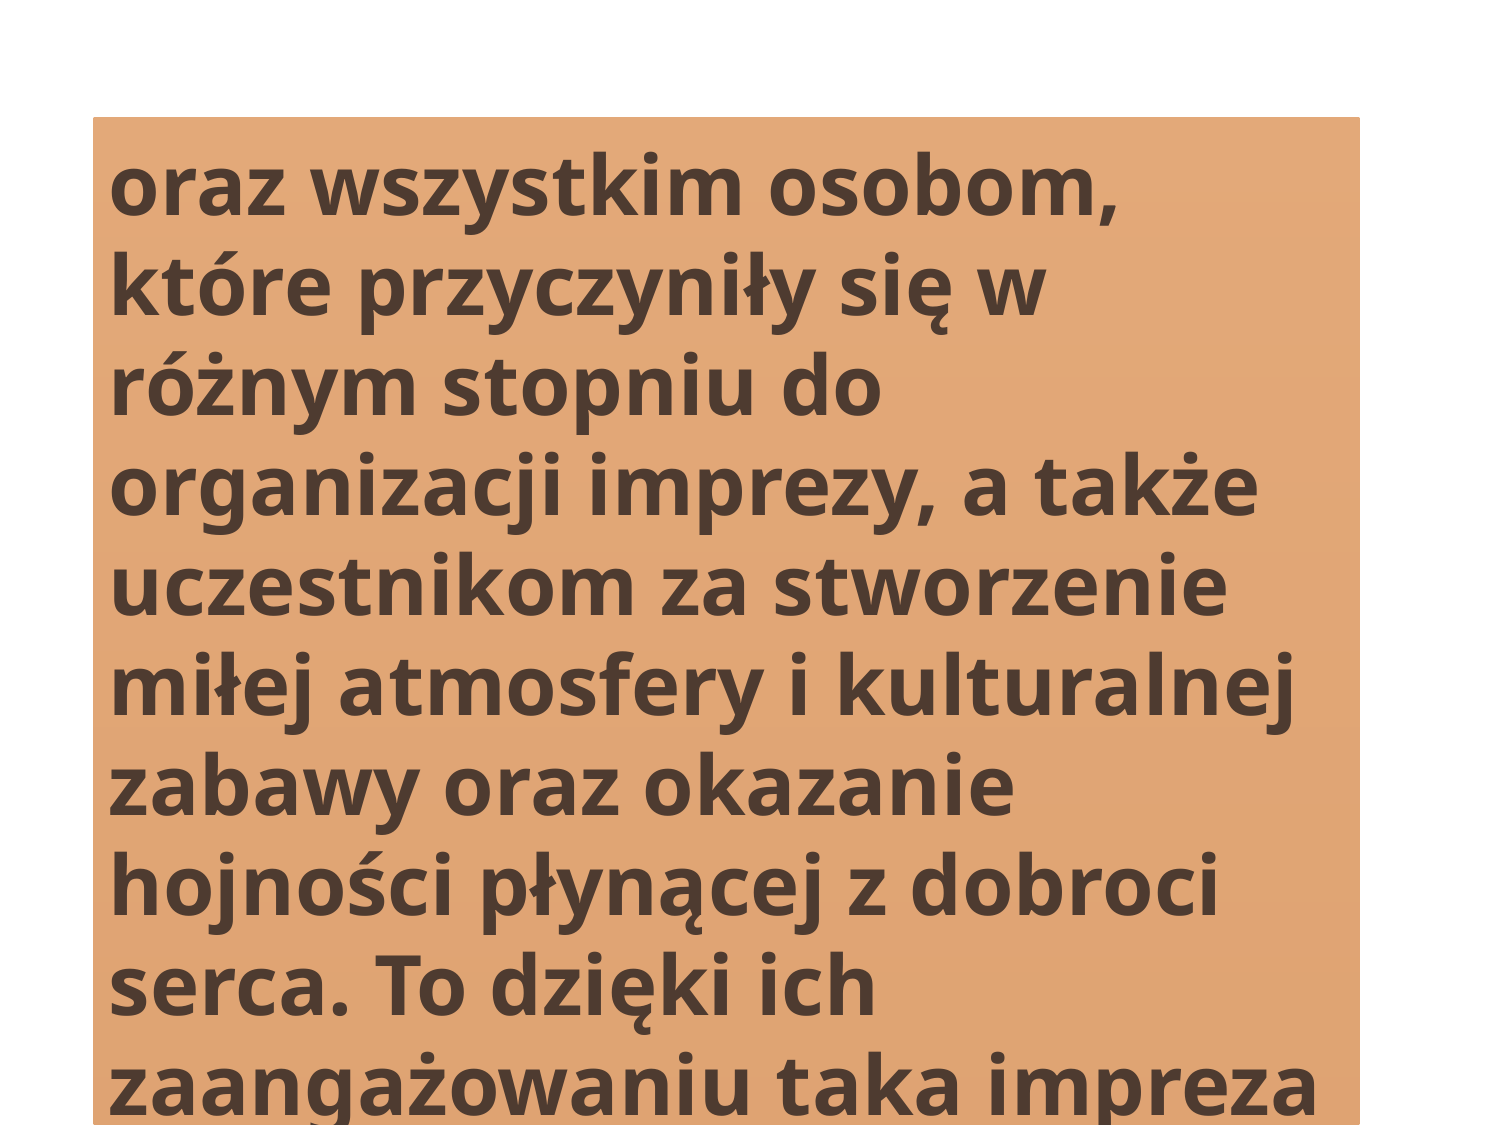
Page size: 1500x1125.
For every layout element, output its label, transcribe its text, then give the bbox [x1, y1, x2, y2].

text_box oraz wszystkim osobom, które przyczyniły się w różnym stopniu do organizacji imprezy, a także uczestnikom za stworzenie miłej atmosfery i kulturalnej zabawy oraz okazanie hojności płynącej z dobroci serca. To dzięki ich zaangażowaniu taka impreza może się odbywać i nie traci na swojej atrakcyjności. [93, 117, 1360, 1125]
